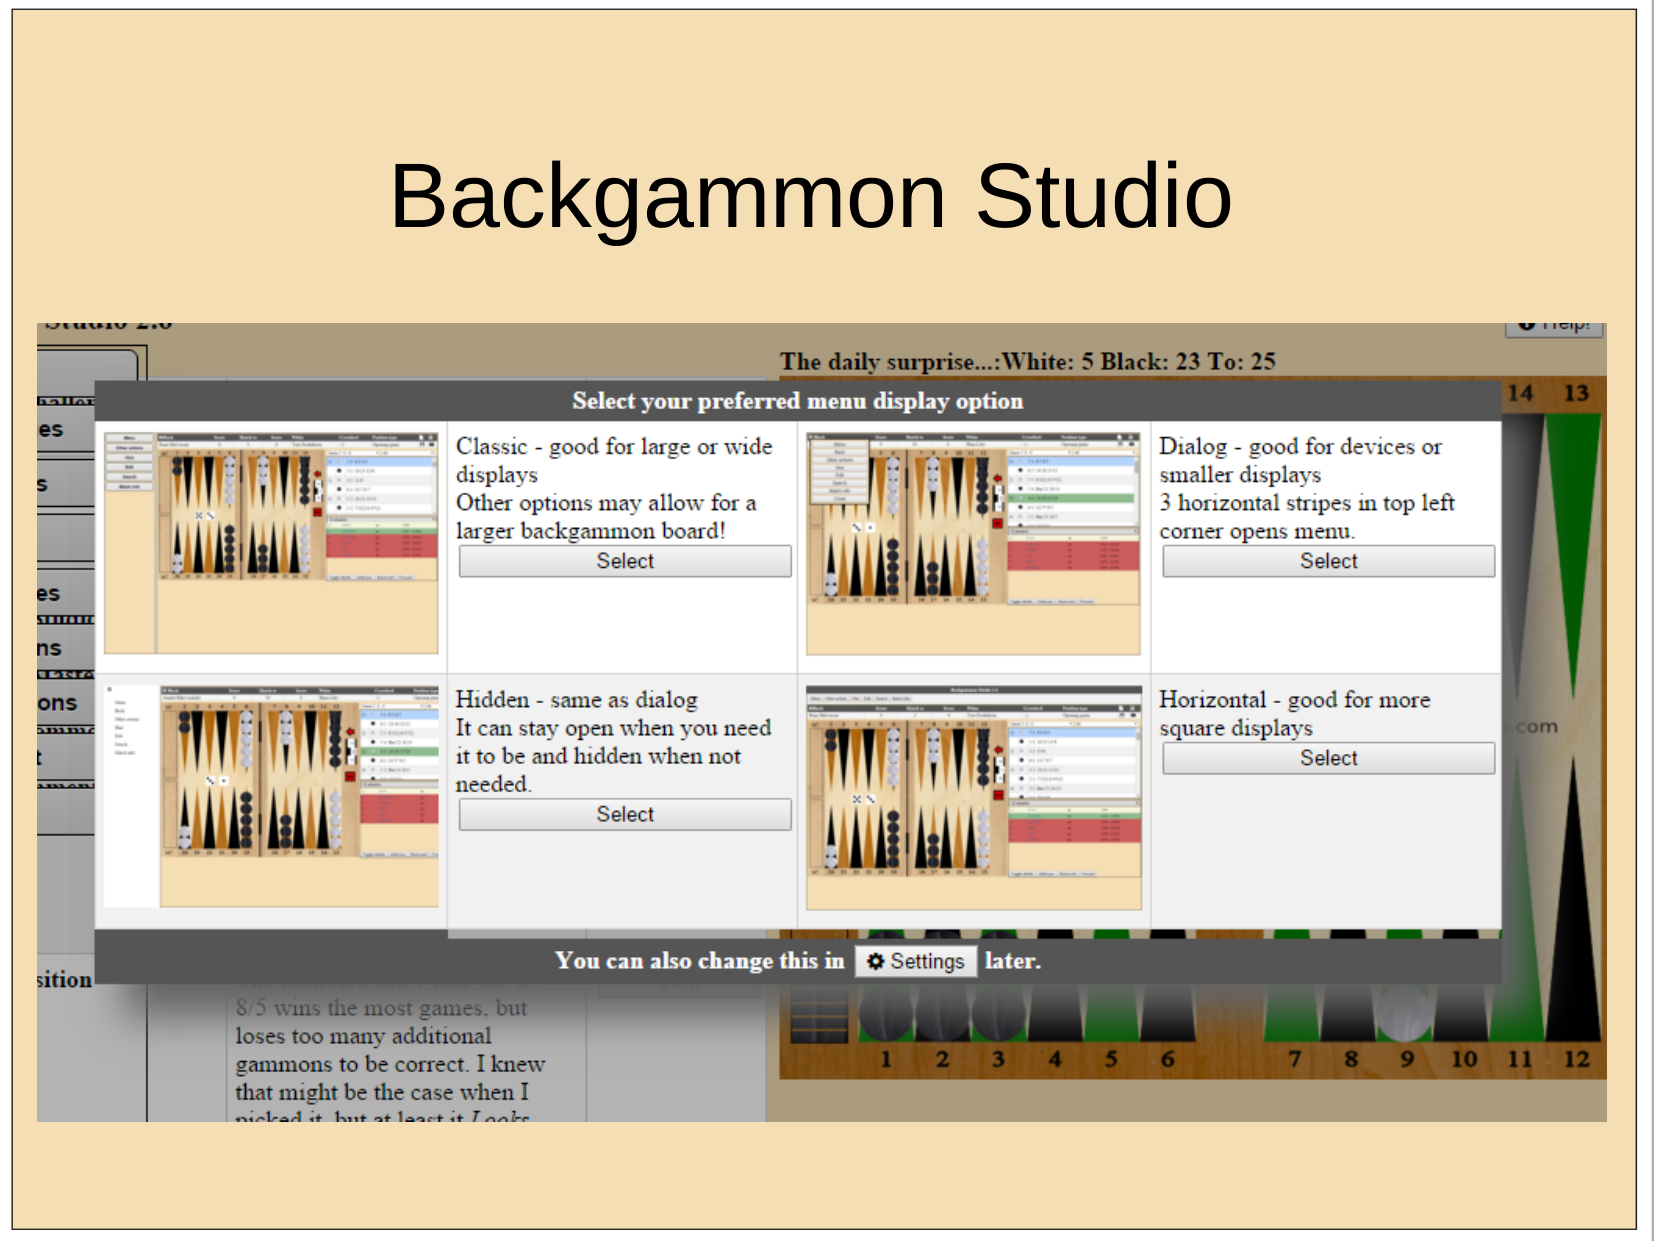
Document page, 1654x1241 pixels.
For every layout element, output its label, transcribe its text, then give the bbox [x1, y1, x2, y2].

picture [0, 0, 1654, 1241]
title Backgammon Studio [118, 112, 1506, 281]
